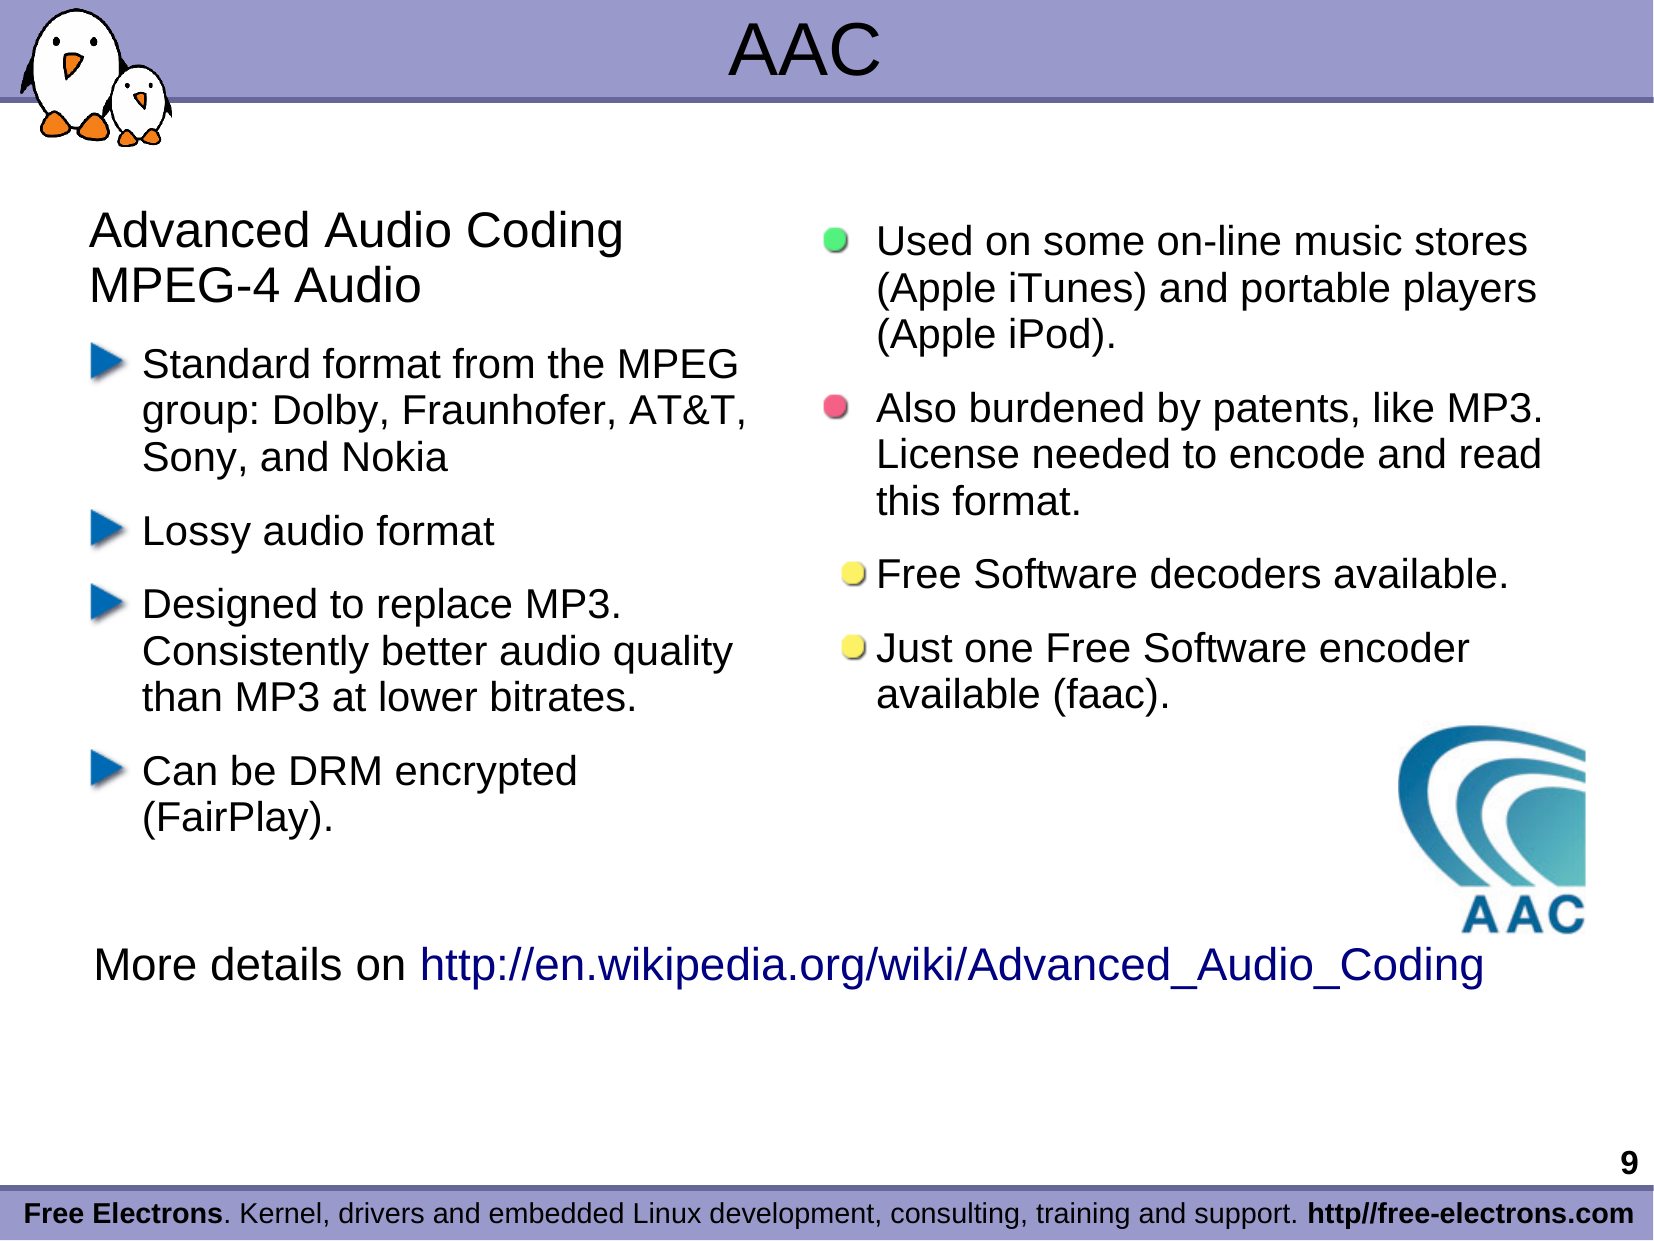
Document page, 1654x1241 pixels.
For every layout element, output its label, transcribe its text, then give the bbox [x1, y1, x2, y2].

title AAC [60, 0, 1551, 100]
list More details on http://en.wikipedia.org/wiki/Advanced_Audio_Coding [75, 938, 1554, 1009]
picture [1398, 721, 1589, 939]
list Used on some on-line music stores (Apple iTunes) and portable players (Apple iPod). Also burdened by patents, like MP3. License needed to encode and read this format. Free Software decoders available. Just one Free Software encoder available (faac). [805, 217, 1619, 889]
picture [20, 8, 172, 147]
list Advanced Audio Coding MPEG-4 Audio Standard format from the MPEG group: Dolby, Fraunhofer, AT&T, Sony, and Nokia Lossy audio format Designed to replace MP3. Consistently better audio quality than MP3 at lower bitrates. Can be DRM encrypted (FairPlay). [70, 201, 760, 921]
